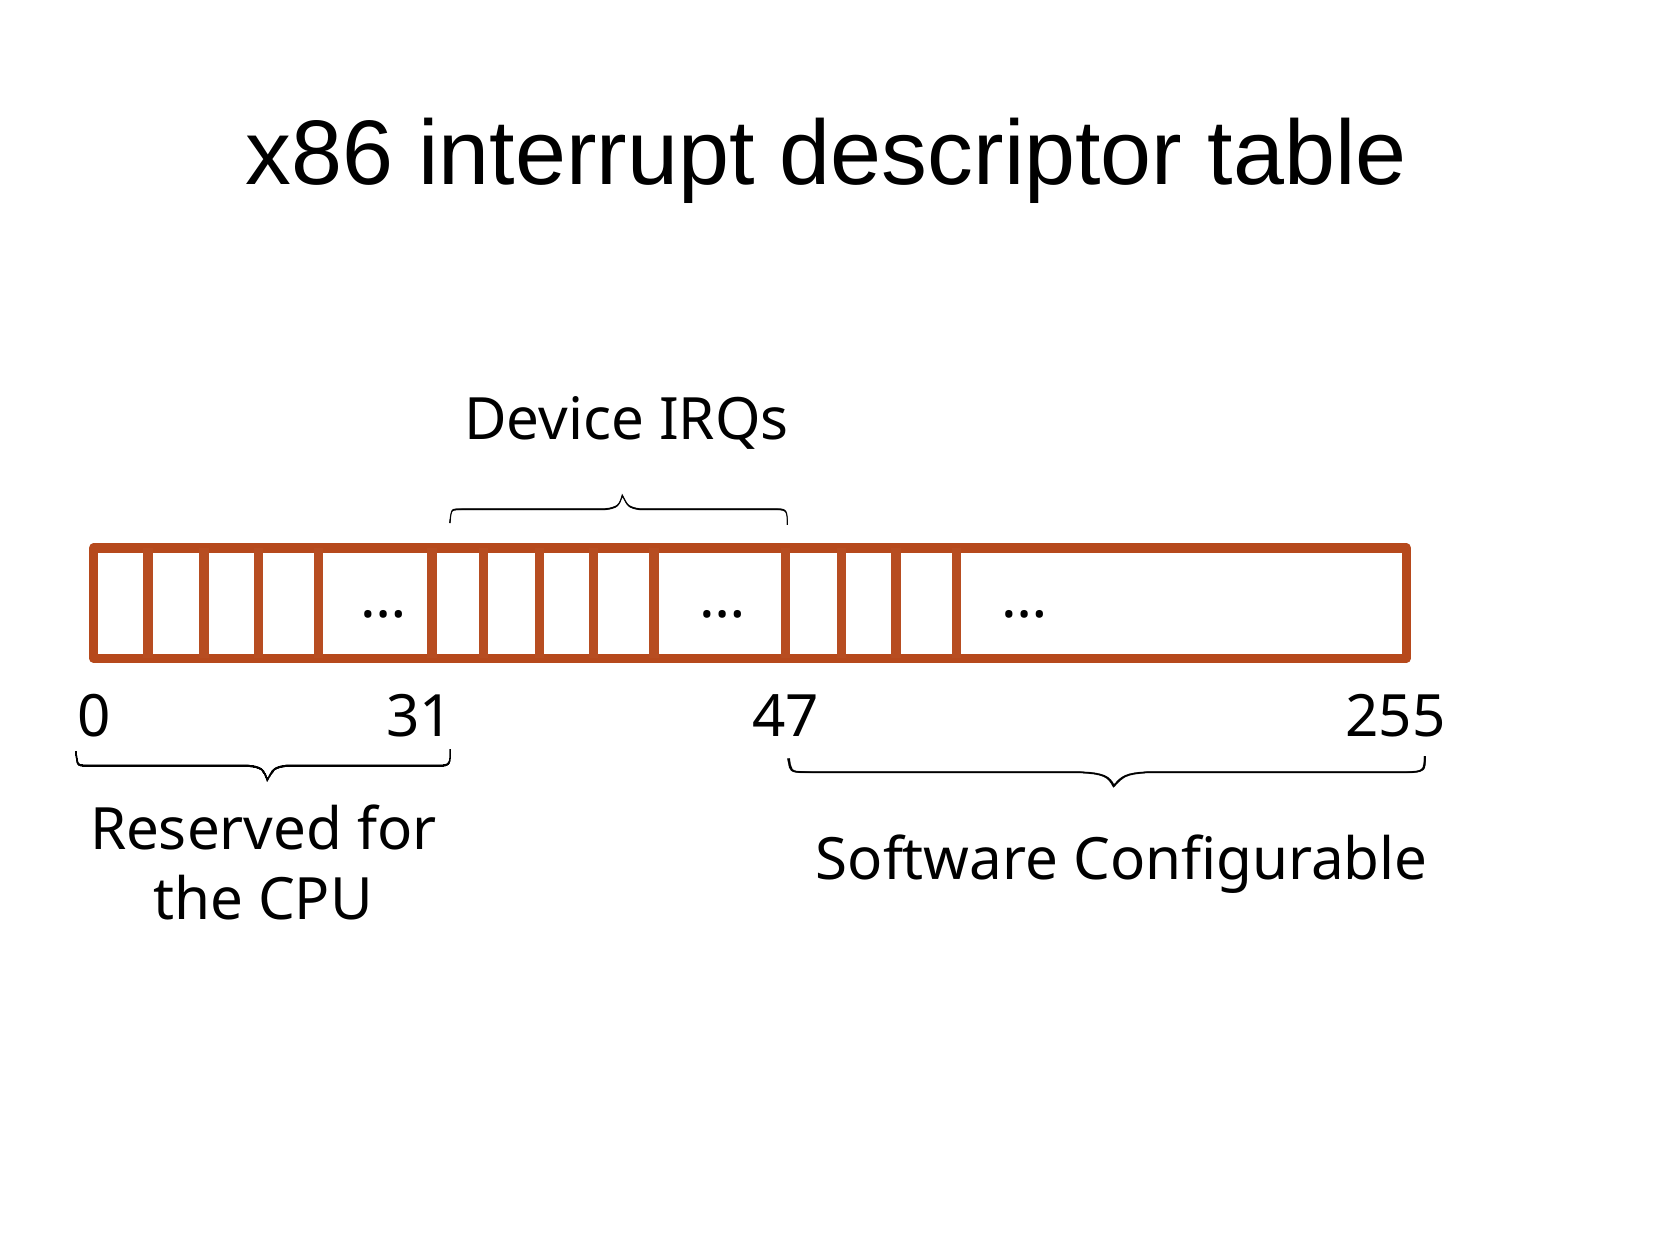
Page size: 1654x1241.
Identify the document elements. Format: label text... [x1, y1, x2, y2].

text_box 255 [1330, 670, 1461, 756]
text_box 0 [62, 670, 126, 756]
text_box Reserved for the CPU [51, 783, 475, 939]
picture [75, 749, 451, 782]
text_box … [684, 552, 761, 637]
title x86 interrupt descriptor table [82, 49, 1571, 257]
text_box Device IRQs [449, 373, 804, 459]
picture [787, 756, 1426, 788]
text_box … [986, 552, 1063, 637]
text_box 47 [737, 670, 834, 756]
picture [449, 493, 788, 526]
text_box … [345, 552, 421, 637]
text_box Software Configurable [801, 814, 1443, 899]
text_box 31 [371, 670, 469, 756]
